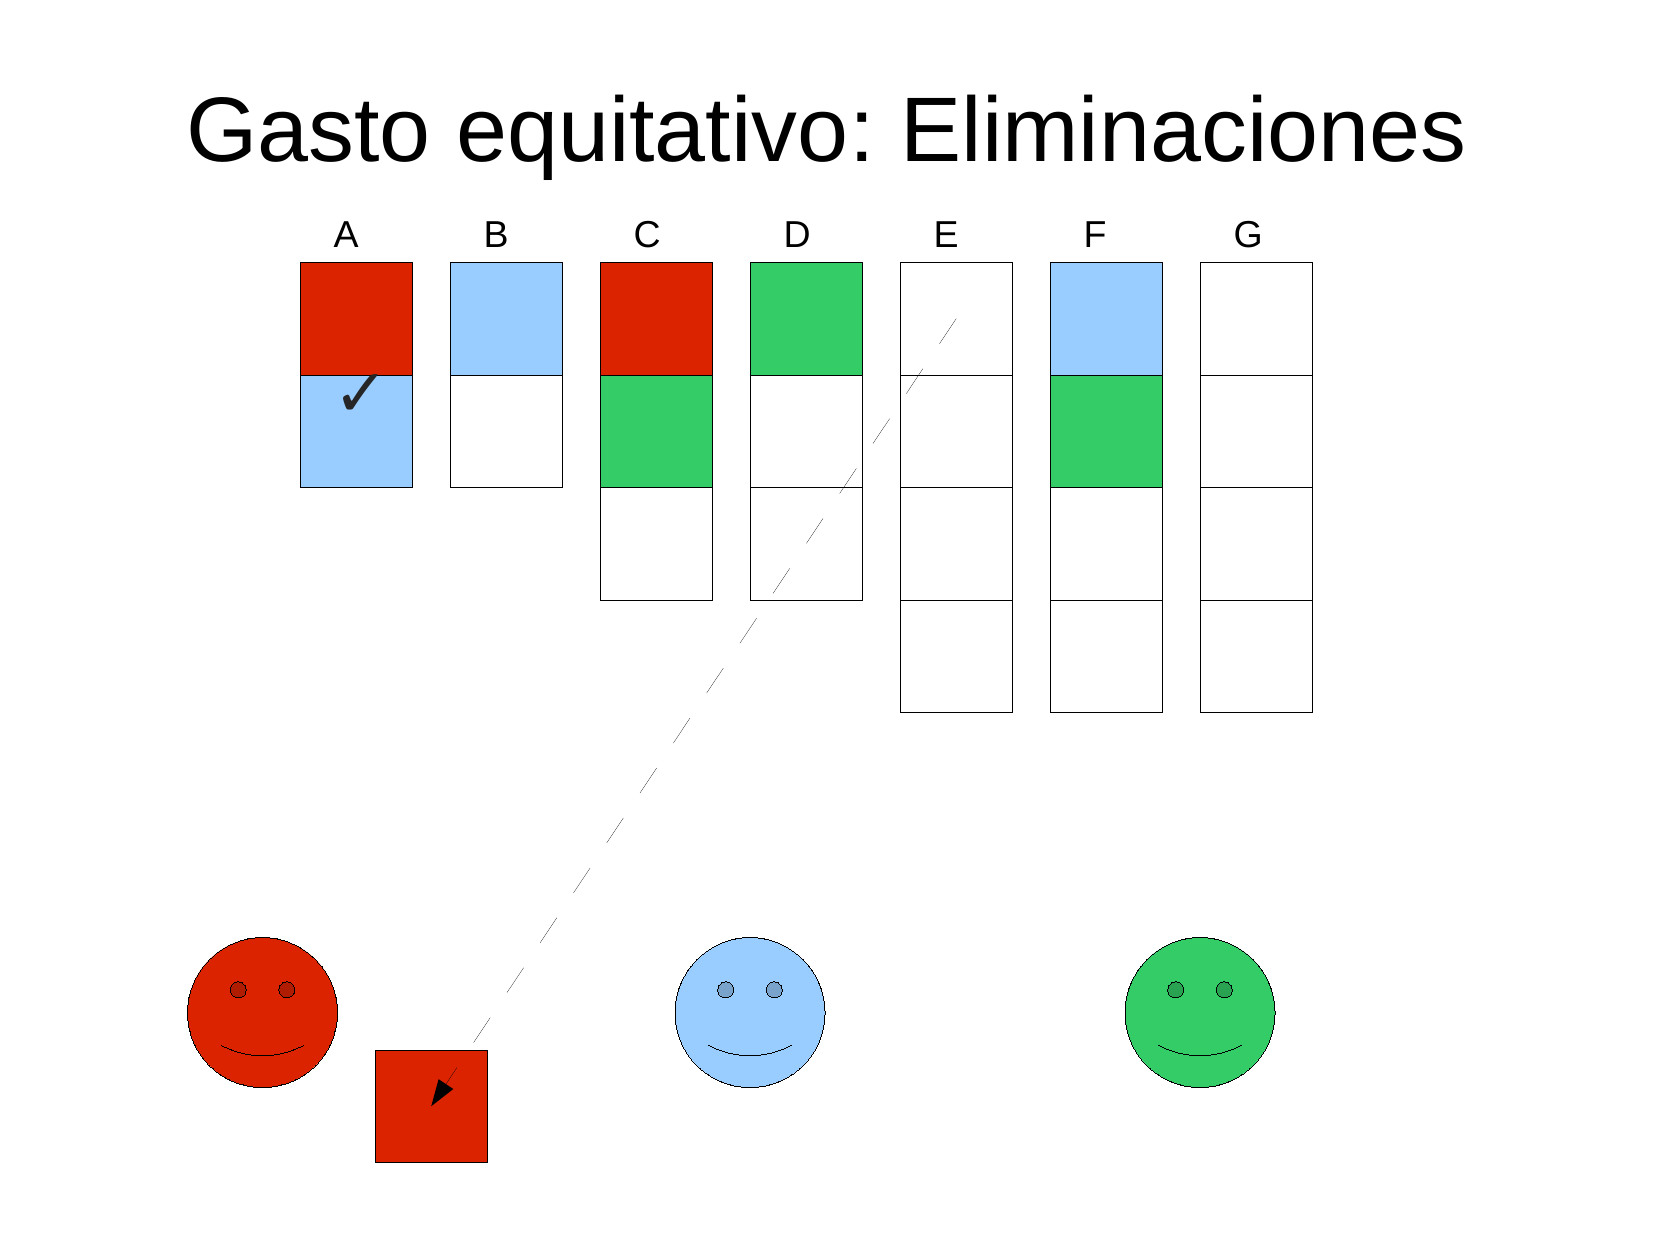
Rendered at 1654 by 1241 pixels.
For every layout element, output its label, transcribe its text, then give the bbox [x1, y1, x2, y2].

text_box [450, 262, 563, 488]
text_box G [1218, 205, 1276, 263]
text_box [675, 937, 826, 1088]
text_box [900, 262, 1013, 713]
text_box [600, 262, 713, 601]
text_box C [618, 205, 675, 263]
text_box [1200, 262, 1313, 713]
title Gasto equitativo: Eliminaciones [0, 25, 1654, 233]
text_box [300, 262, 413, 488]
text_box [187, 937, 338, 1088]
text_box F [1068, 206, 1126, 264]
text_box ✓ [318, 337, 413, 431]
text_box D [768, 205, 826, 263]
text_box [1125, 937, 1276, 1088]
text_box B [468, 206, 526, 264]
text_box A [318, 206, 376, 264]
text_box [750, 262, 863, 601]
text_box E [918, 206, 975, 264]
text_box [1050, 262, 1163, 713]
text_box [375, 1050, 488, 1163]
